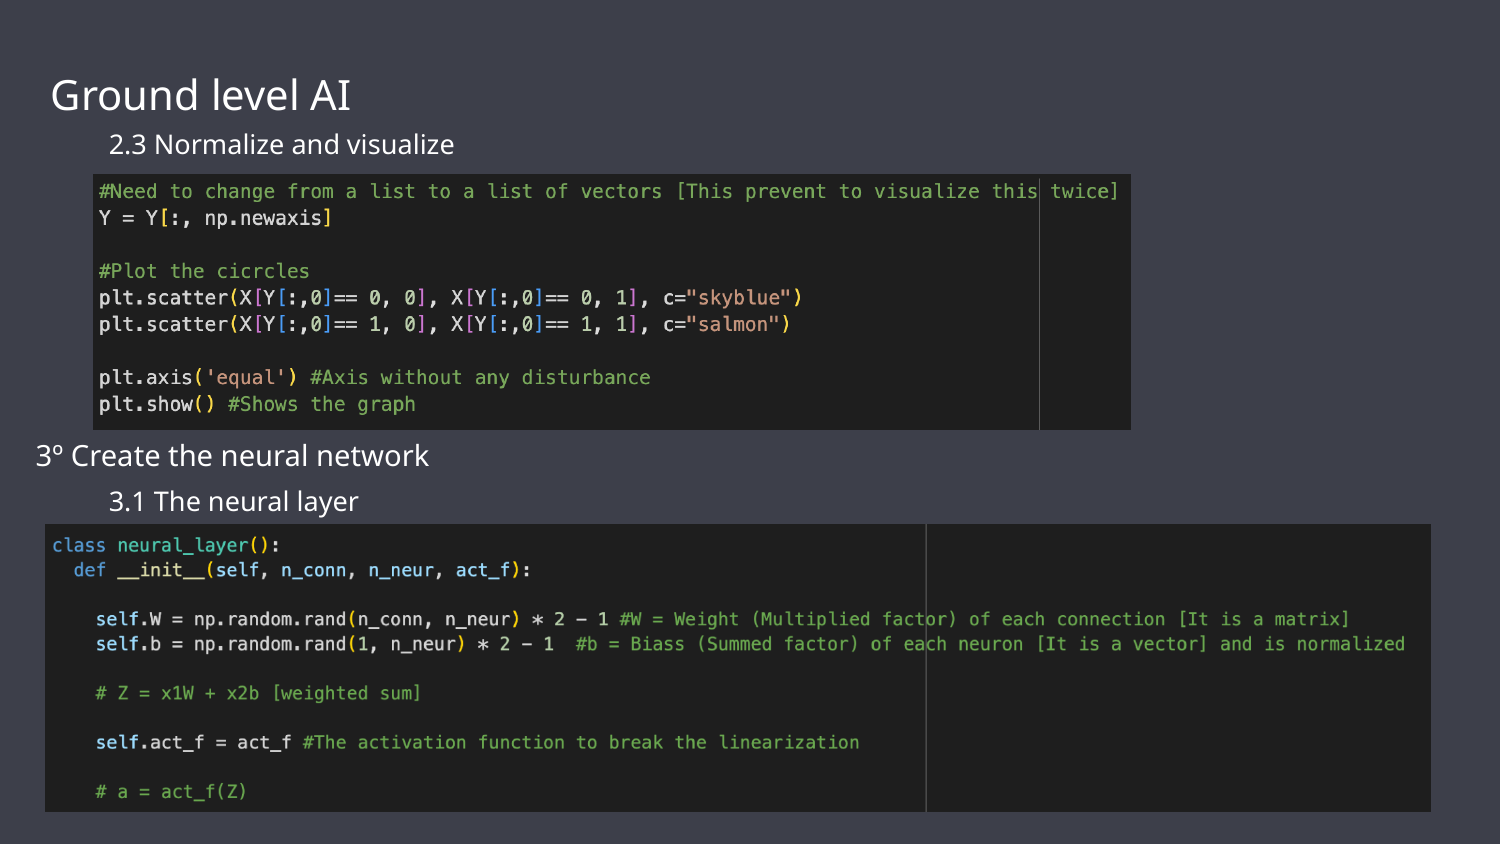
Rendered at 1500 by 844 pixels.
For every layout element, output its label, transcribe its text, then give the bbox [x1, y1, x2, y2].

text_box 3.1 The neural layer [93, 469, 588, 542]
text_box 2.3 Normalize and visualize [93, 112, 588, 174]
text_box 3º Create the neural network [20, 421, 608, 494]
text_box Ground level AI [35, 53, 460, 120]
picture [45, 524, 1431, 812]
picture [93, 174, 1131, 430]
